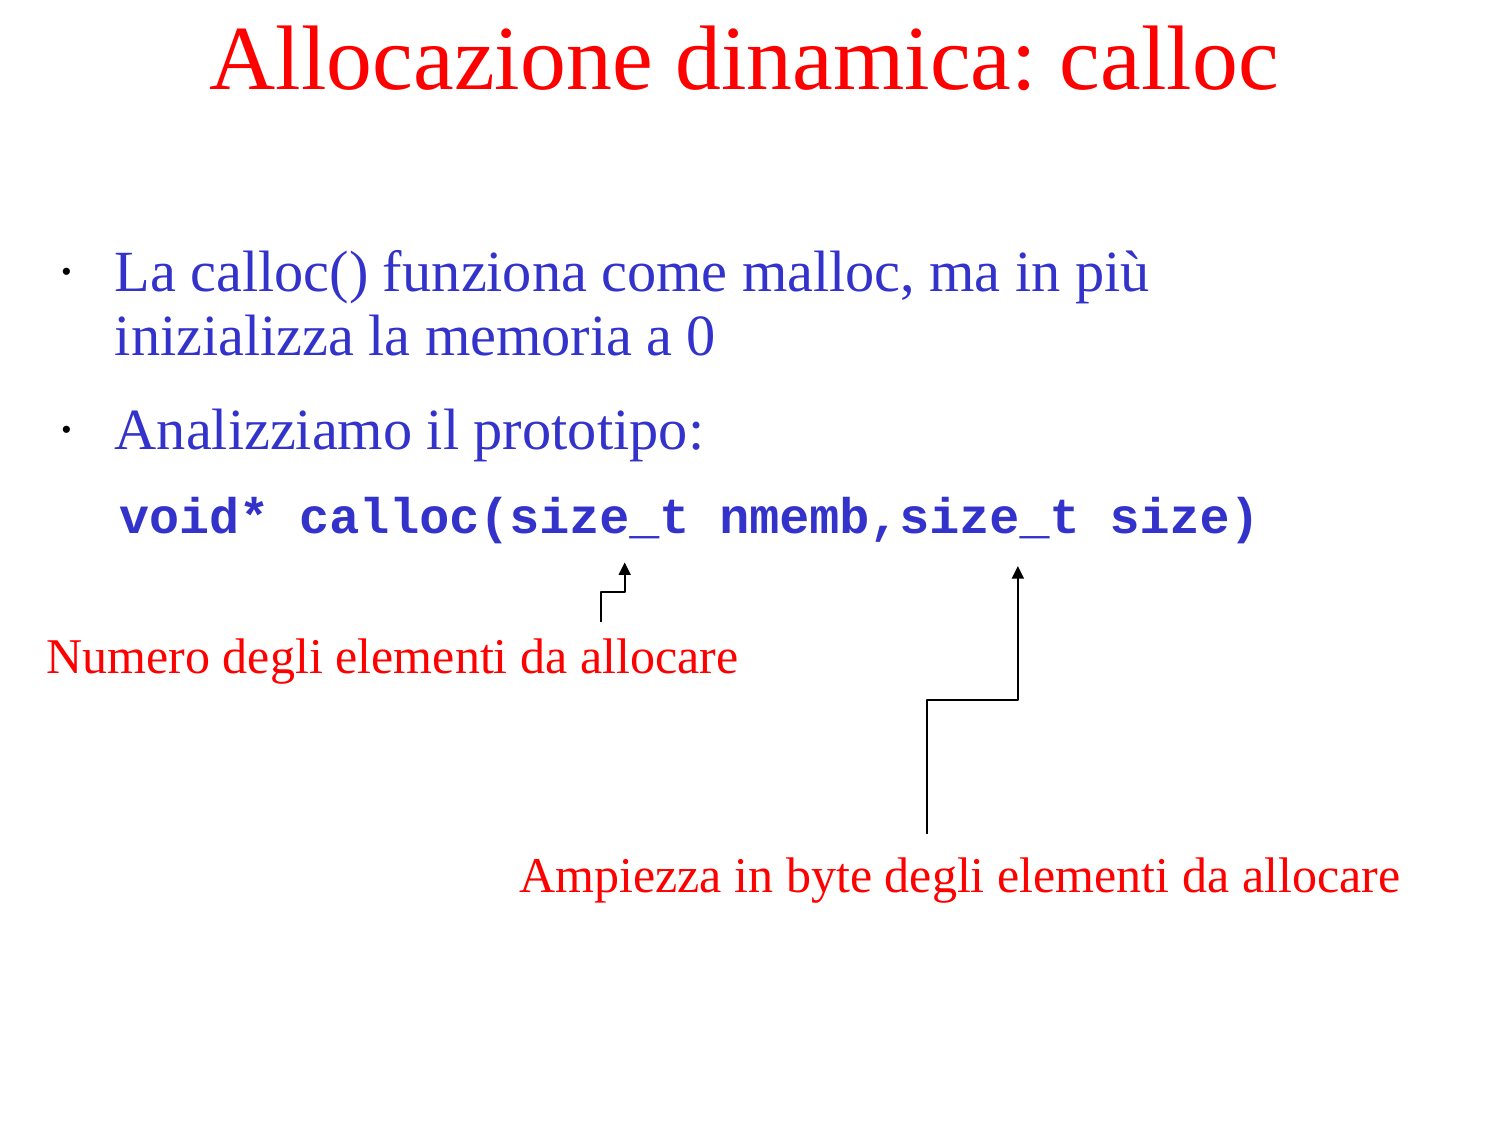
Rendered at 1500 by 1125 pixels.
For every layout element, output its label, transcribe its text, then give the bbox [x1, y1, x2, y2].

text_box Ampiezza in byte degli elementi da allocare [504, 840, 1417, 911]
list La calloc() funziona come malloc, ma in più inizializza la memoria a 0 Analizziamo il prototipo: void* calloc(size_t nmemb,size_t size) [29, 231, 1316, 1071]
title Allocazione dinamica: calloc [107, 0, 1383, 188]
text_box Numero degli elementi da allocare [31, 621, 755, 692]
